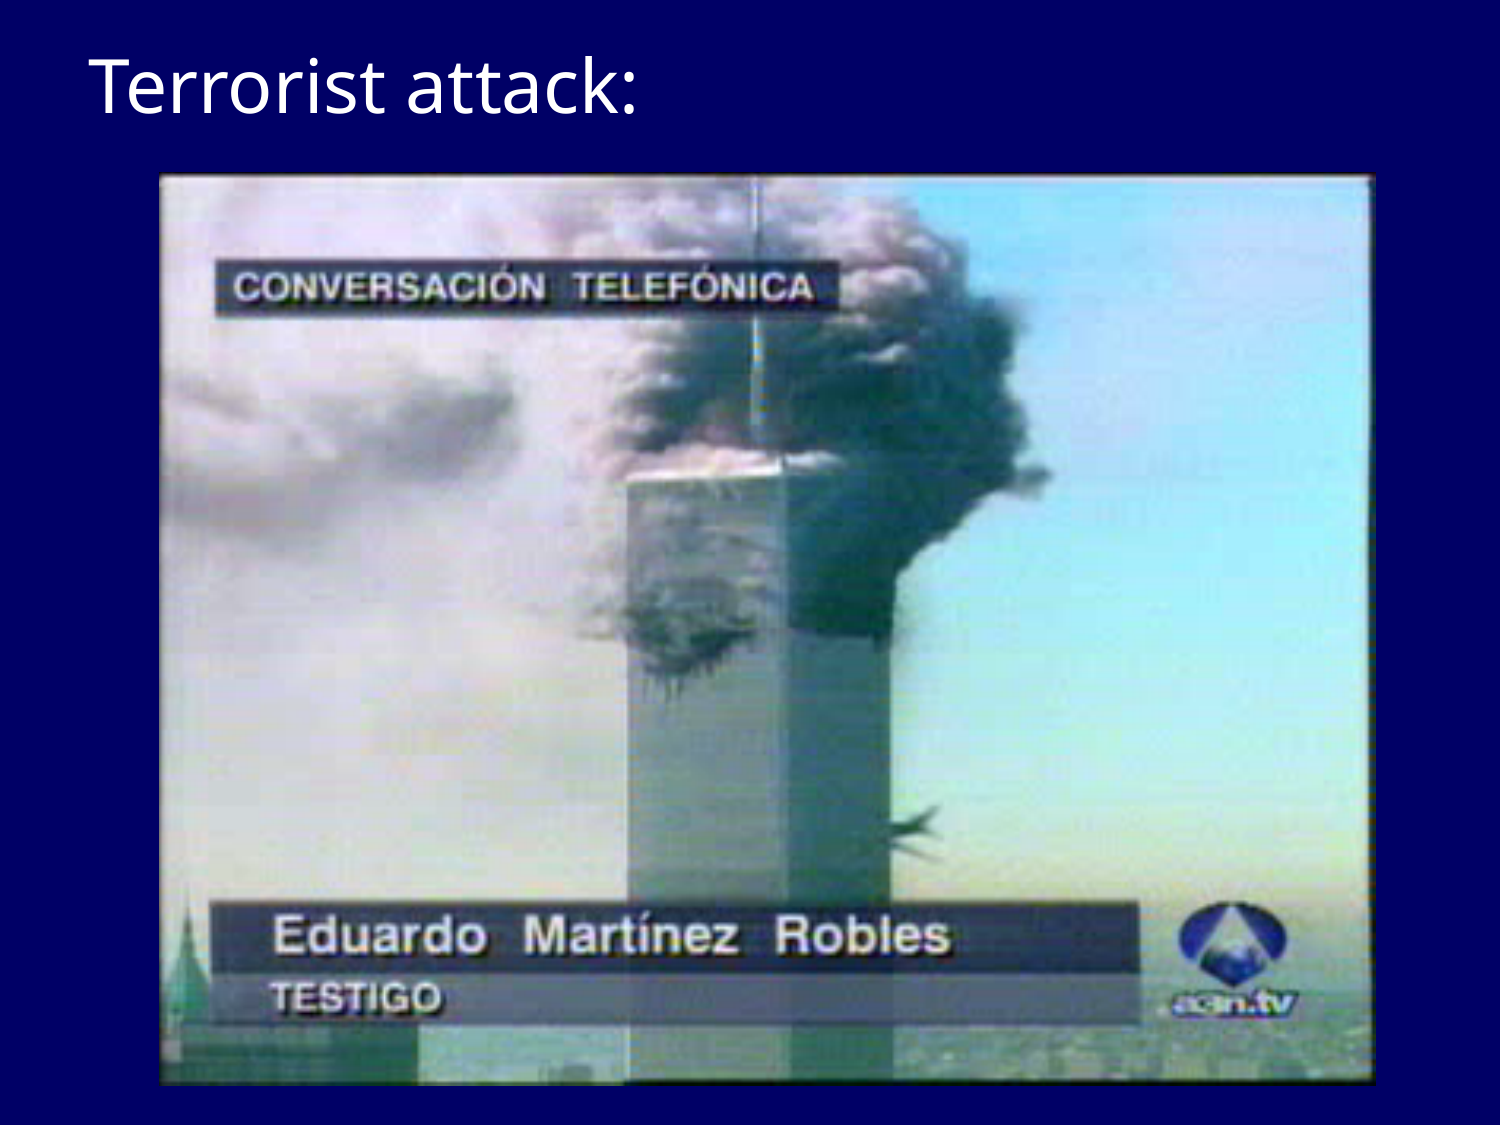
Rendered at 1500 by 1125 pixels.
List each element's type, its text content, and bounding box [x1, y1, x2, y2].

text_box Terrorist attack: [41, 31, 688, 138]
picture [159, 172, 1376, 1086]
